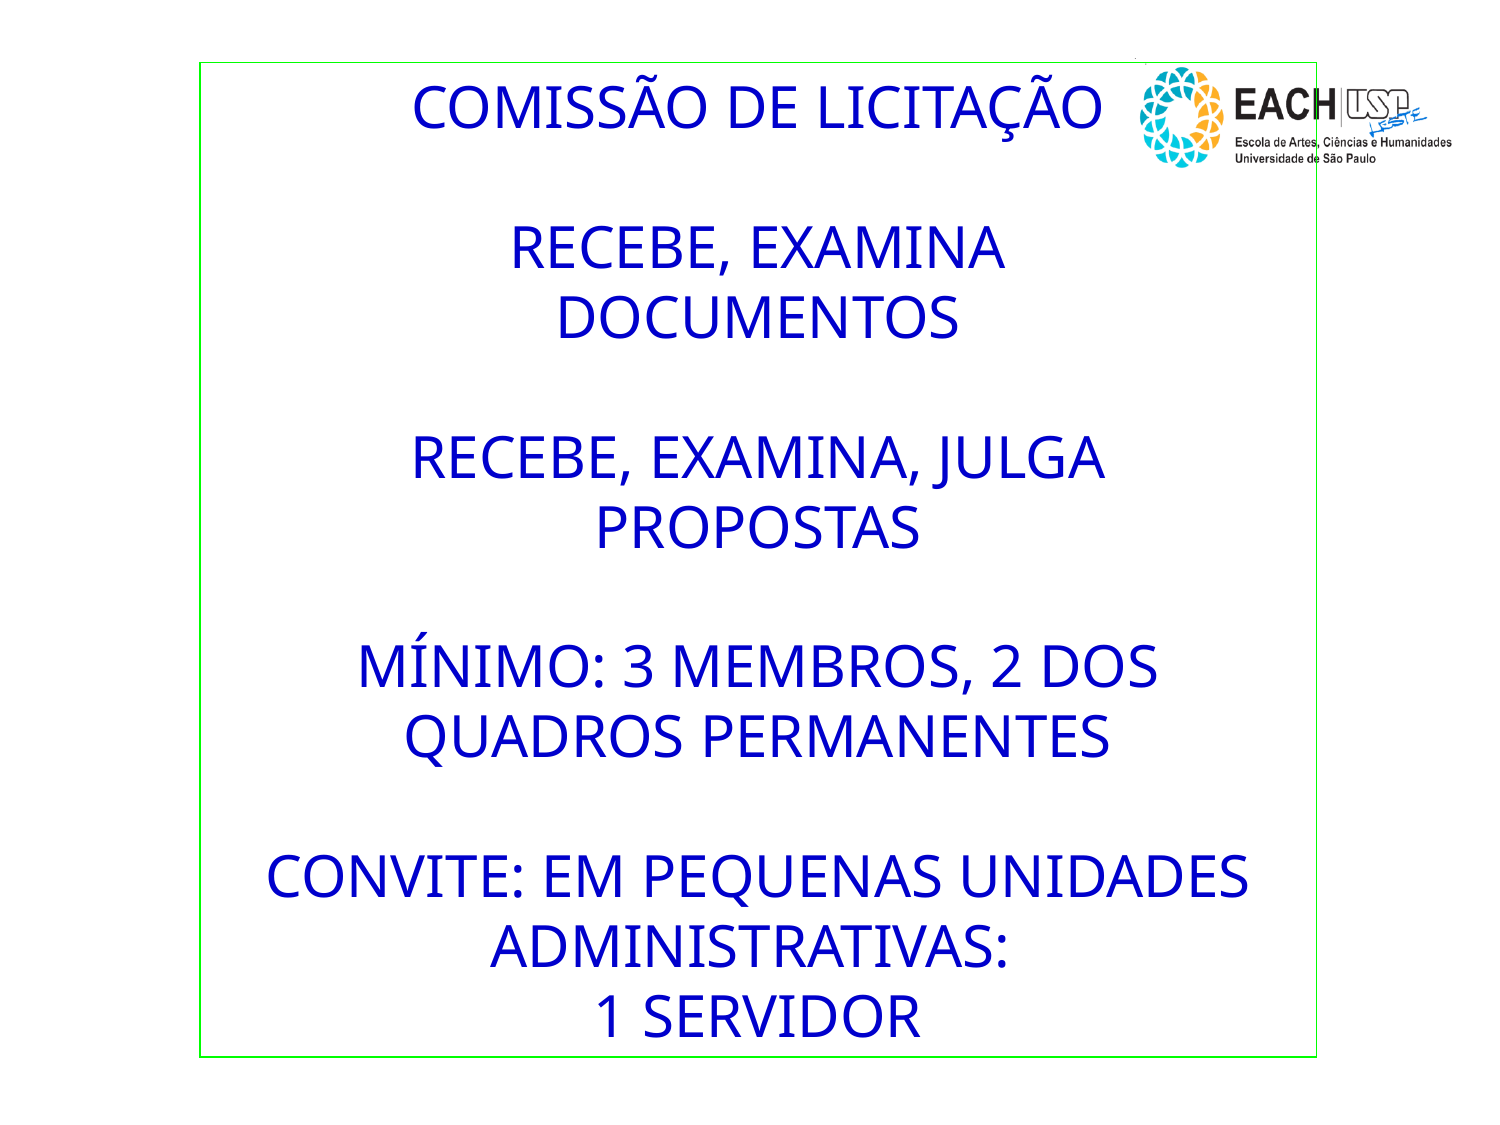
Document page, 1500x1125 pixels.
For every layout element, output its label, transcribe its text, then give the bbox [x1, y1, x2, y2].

text_box COMISSÃO DE LICITAÇÃO RECEBE, EXAMINA DOCUMENTOS RECEBE, EXAMINA, JULGA PROPOSTAS MÍNIMO: 3 MEMBROS, 2 DOS QUADROS PERMANENTES CONVITE: EM PEQUENAS UNIDADES ADMINISTRATIVAS: 1 SERVIDOR [199, 62, 1317, 1057]
picture [1134, 54, 1480, 196]
